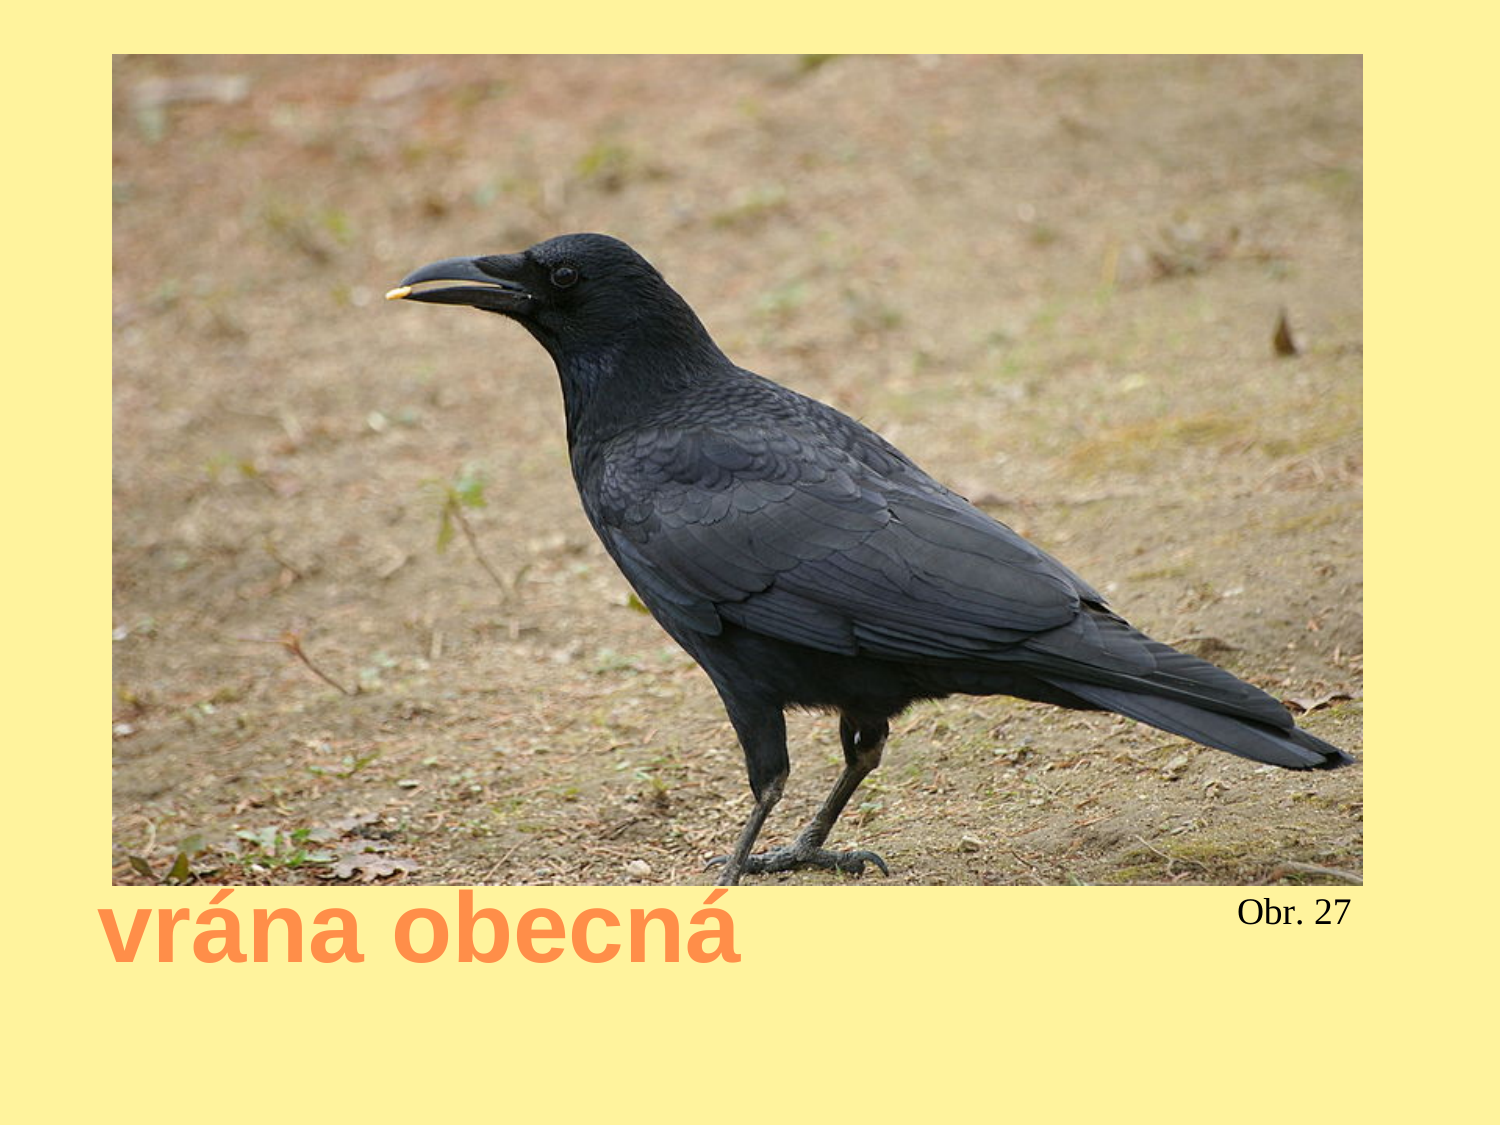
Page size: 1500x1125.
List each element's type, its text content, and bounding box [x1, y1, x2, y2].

picture [112, 54, 1363, 886]
title vrána obecná [82, 817, 1426, 991]
text_box Obr. 27 [1222, 879, 1388, 941]
